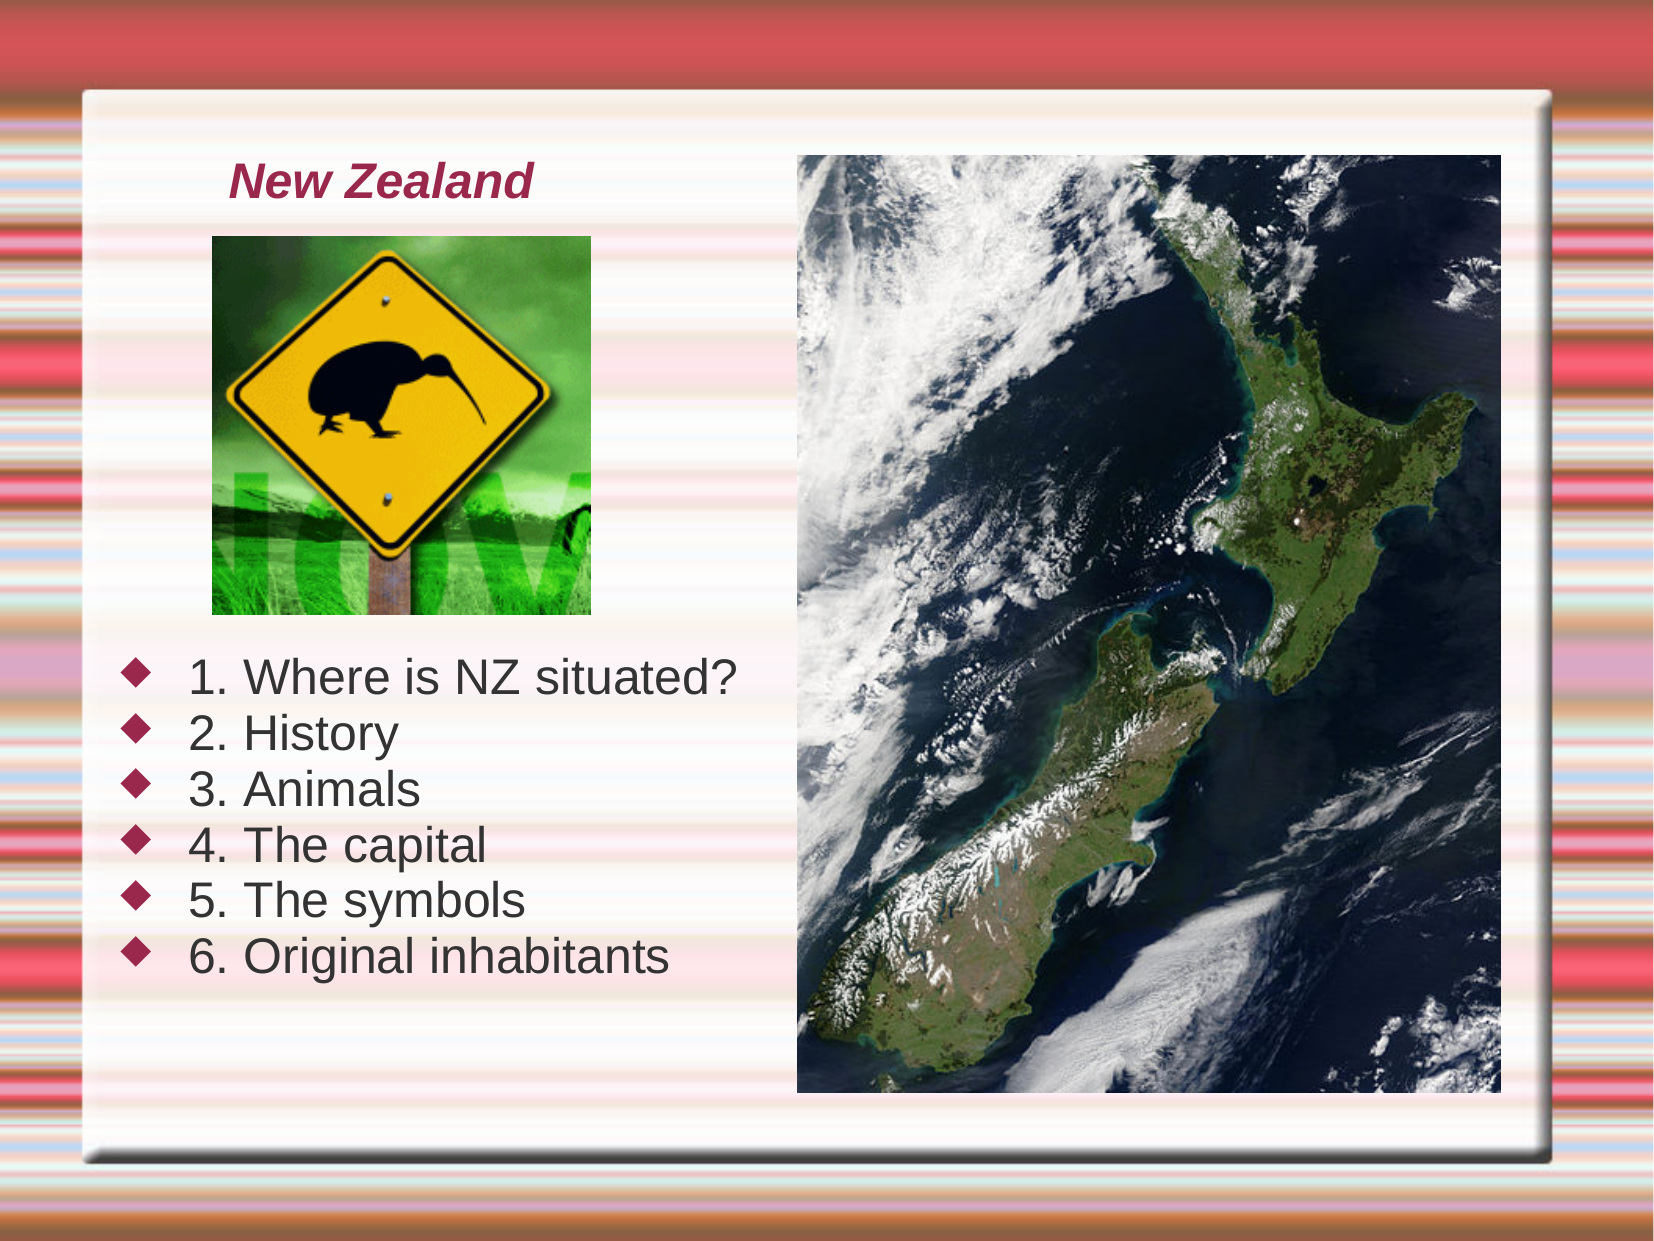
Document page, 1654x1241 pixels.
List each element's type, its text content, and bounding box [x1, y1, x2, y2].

list 1. Where is NZ situated? 2. History 3. Animals 4. The capital 5. The symbols 6. Original inhabitants [105, 649, 768, 1241]
picture [0, 0, 1654, 1241]
title New Zealand [0, 88, 1088, 275]
